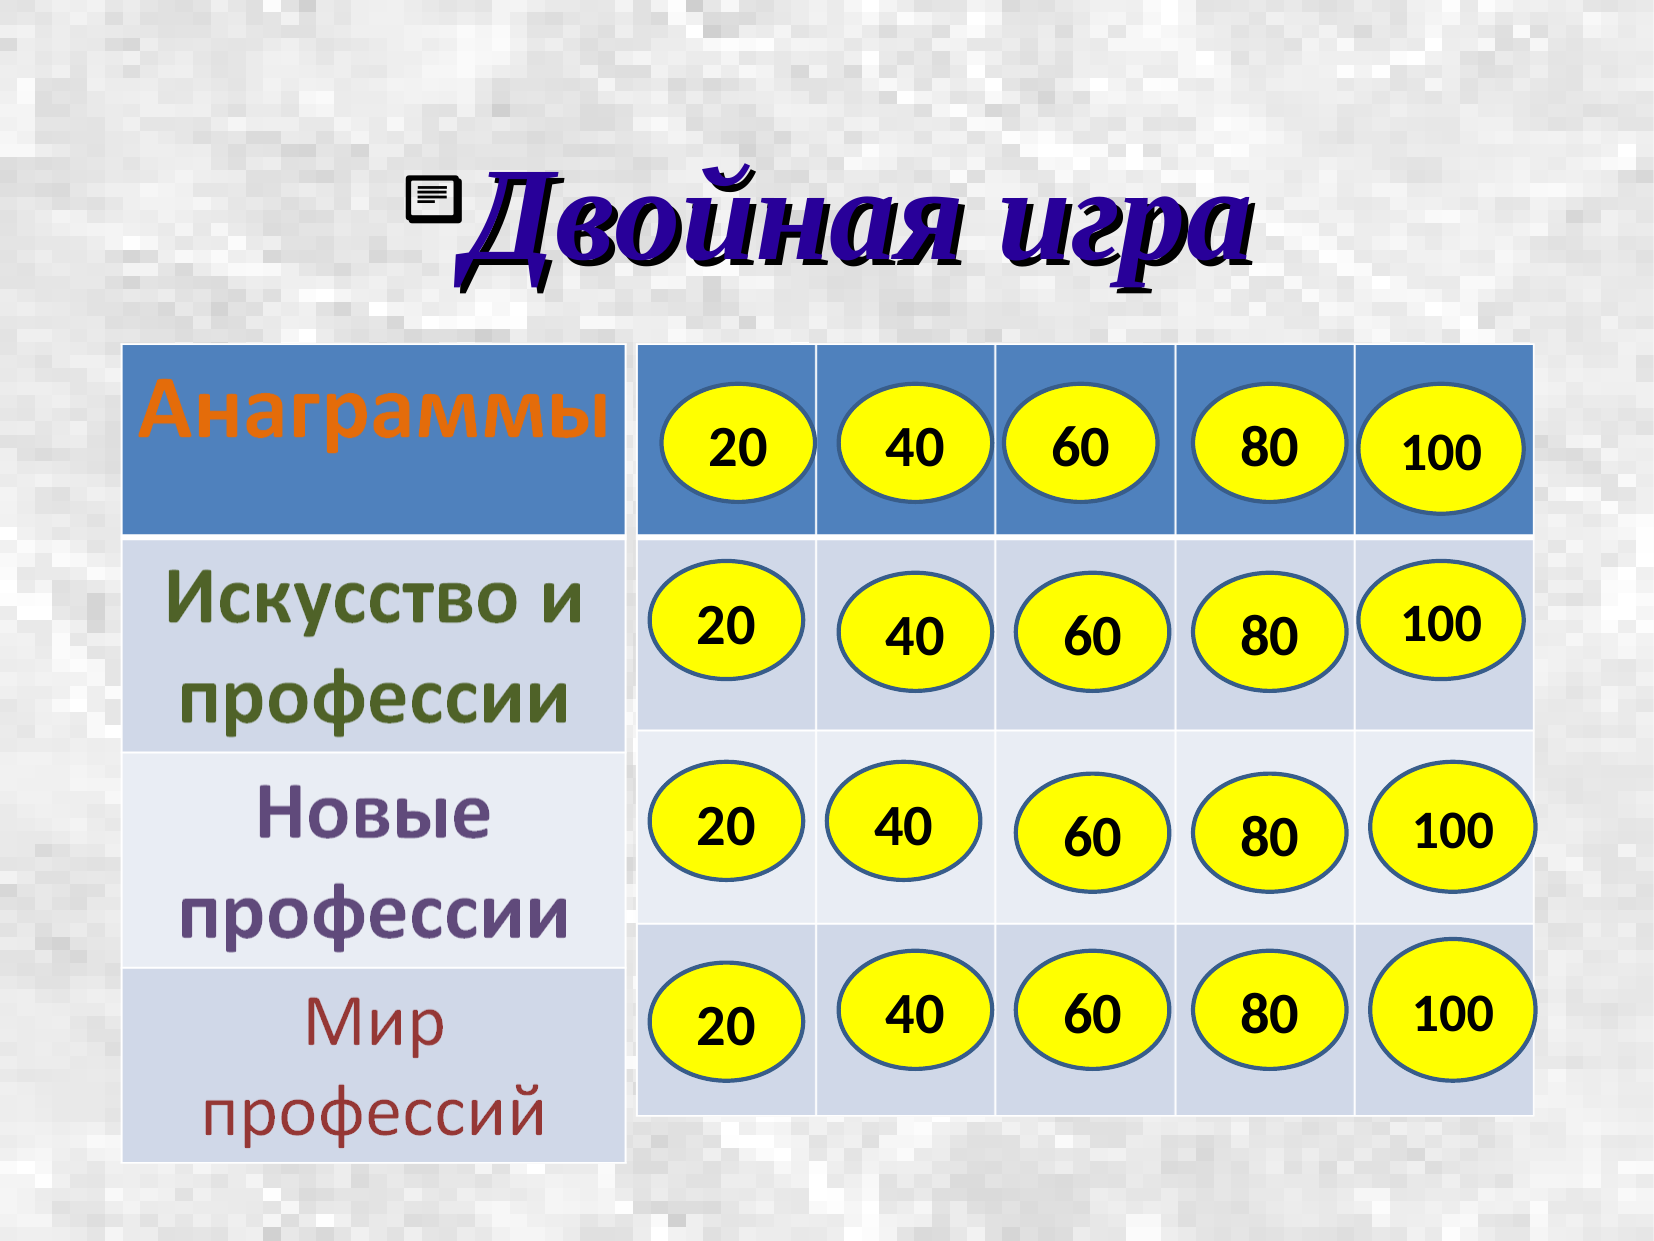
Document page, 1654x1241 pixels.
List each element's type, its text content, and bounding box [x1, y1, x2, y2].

text_box 20 [649, 761, 804, 880]
text_box 80 [1193, 950, 1347, 1069]
text_box 40 [838, 950, 993, 1069]
text_box 60 [1015, 950, 1170, 1069]
text_box 40 [838, 572, 993, 691]
text_box 20 [649, 560, 804, 680]
picture [107, 323, 1549, 1178]
text_box 60 [1015, 572, 1170, 691]
text_box 40 [826, 761, 981, 880]
text_box 100 [1358, 560, 1524, 680]
text_box 80 [1193, 572, 1347, 691]
text_box 100 [1370, 938, 1536, 1081]
title Двойная игра [121, 125, 1534, 287]
text_box 100 [1358, 383, 1524, 514]
text_box 40 [838, 383, 993, 502]
text_box 20 [649, 962, 804, 1081]
text_box 100 [1370, 761, 1536, 892]
text_box 80 [1193, 383, 1347, 502]
text_box 60 [1015, 773, 1170, 892]
text_box 80 [1193, 773, 1347, 892]
text_box 20 [661, 383, 816, 502]
text_box 60 [1003, 383, 1158, 502]
